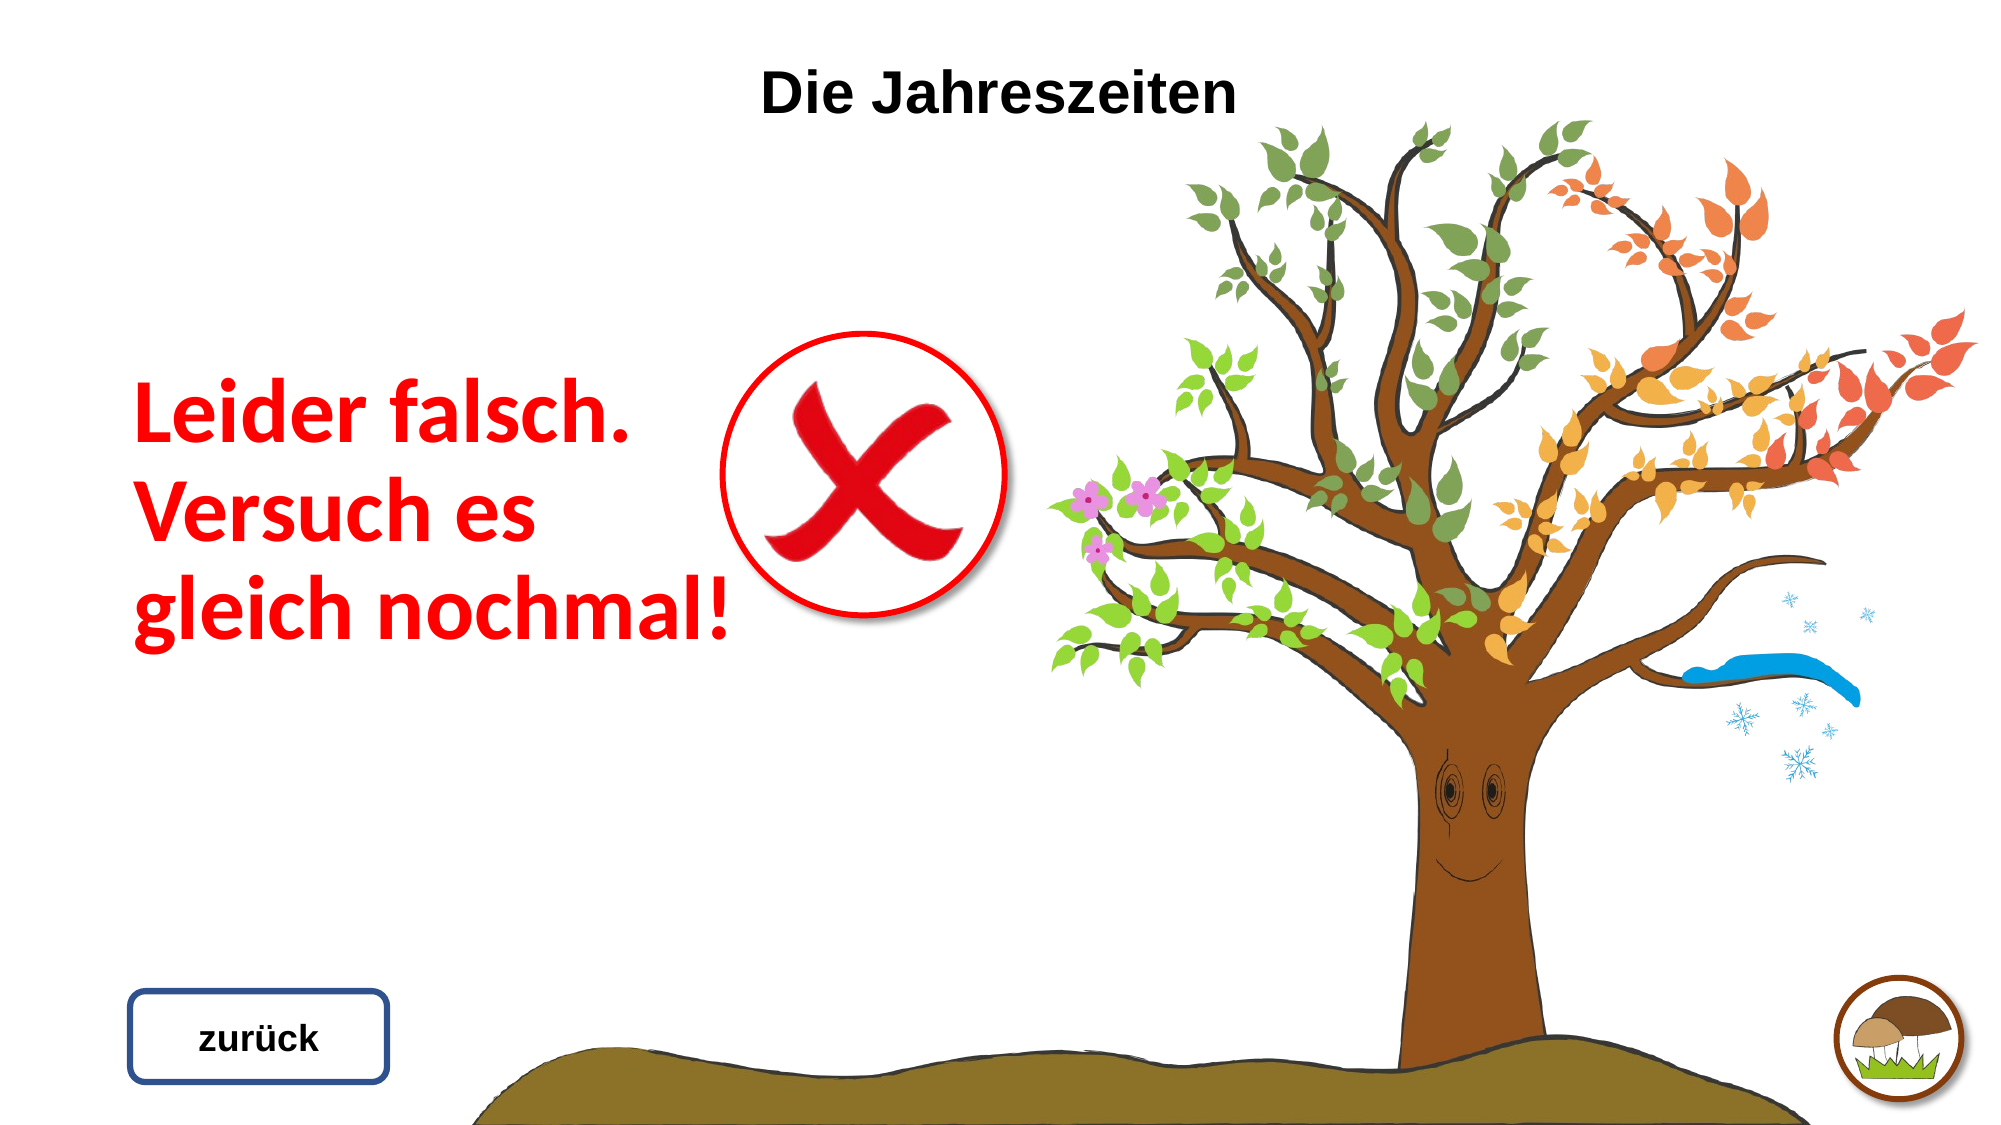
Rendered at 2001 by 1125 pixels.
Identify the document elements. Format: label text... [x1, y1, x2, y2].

text_box Die Jahreszeiten [0, 58, 2000, 188]
picture [713, 324, 1022, 633]
text_box Leider falsch. Versuch es gleich nochmal! [118, 312, 1342, 668]
picture [472, 188, 1979, 1125]
text_box zurück [130, 991, 388, 1083]
